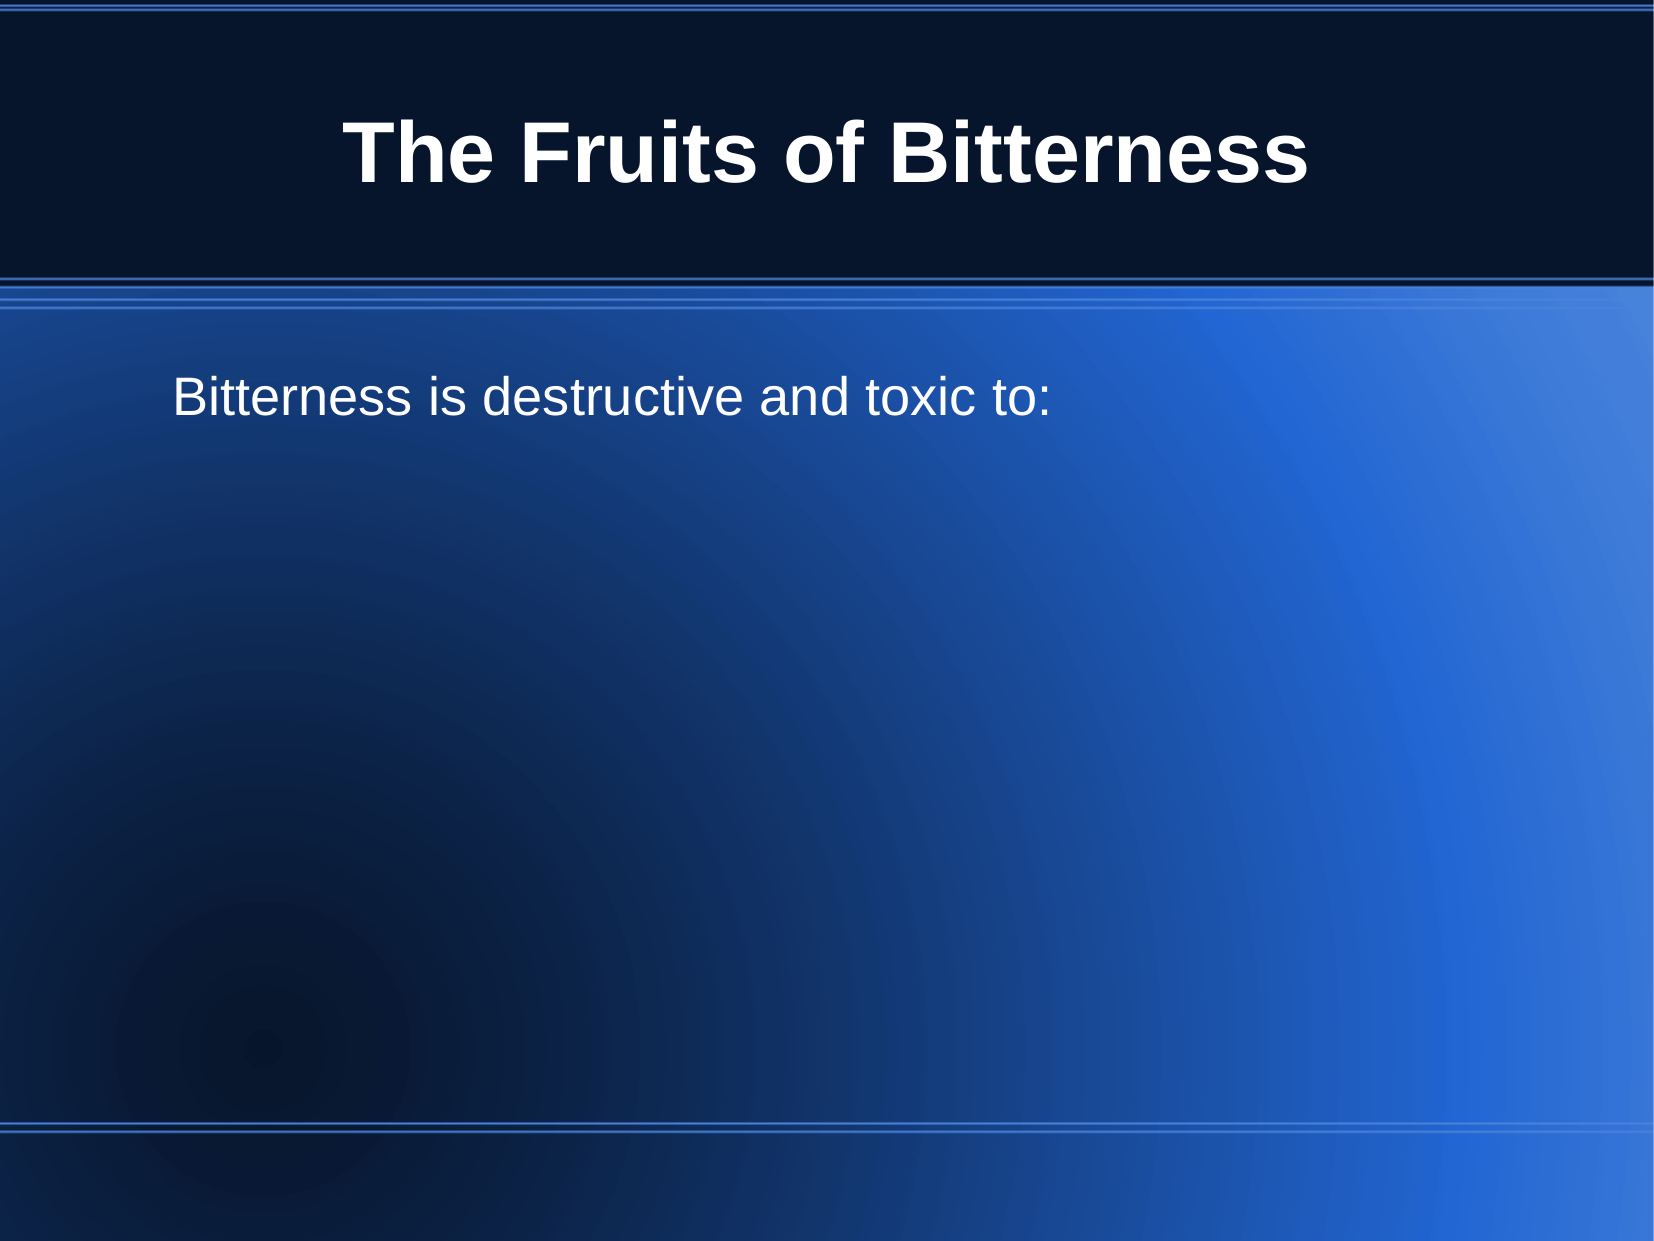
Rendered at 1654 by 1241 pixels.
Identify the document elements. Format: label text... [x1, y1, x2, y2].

list Bitterness is destructive and toxic to: [82, 355, 1571, 1058]
title The Fruits of Bitterness [82, 49, 1571, 257]
picture [0, 0, 1654, 1241]
